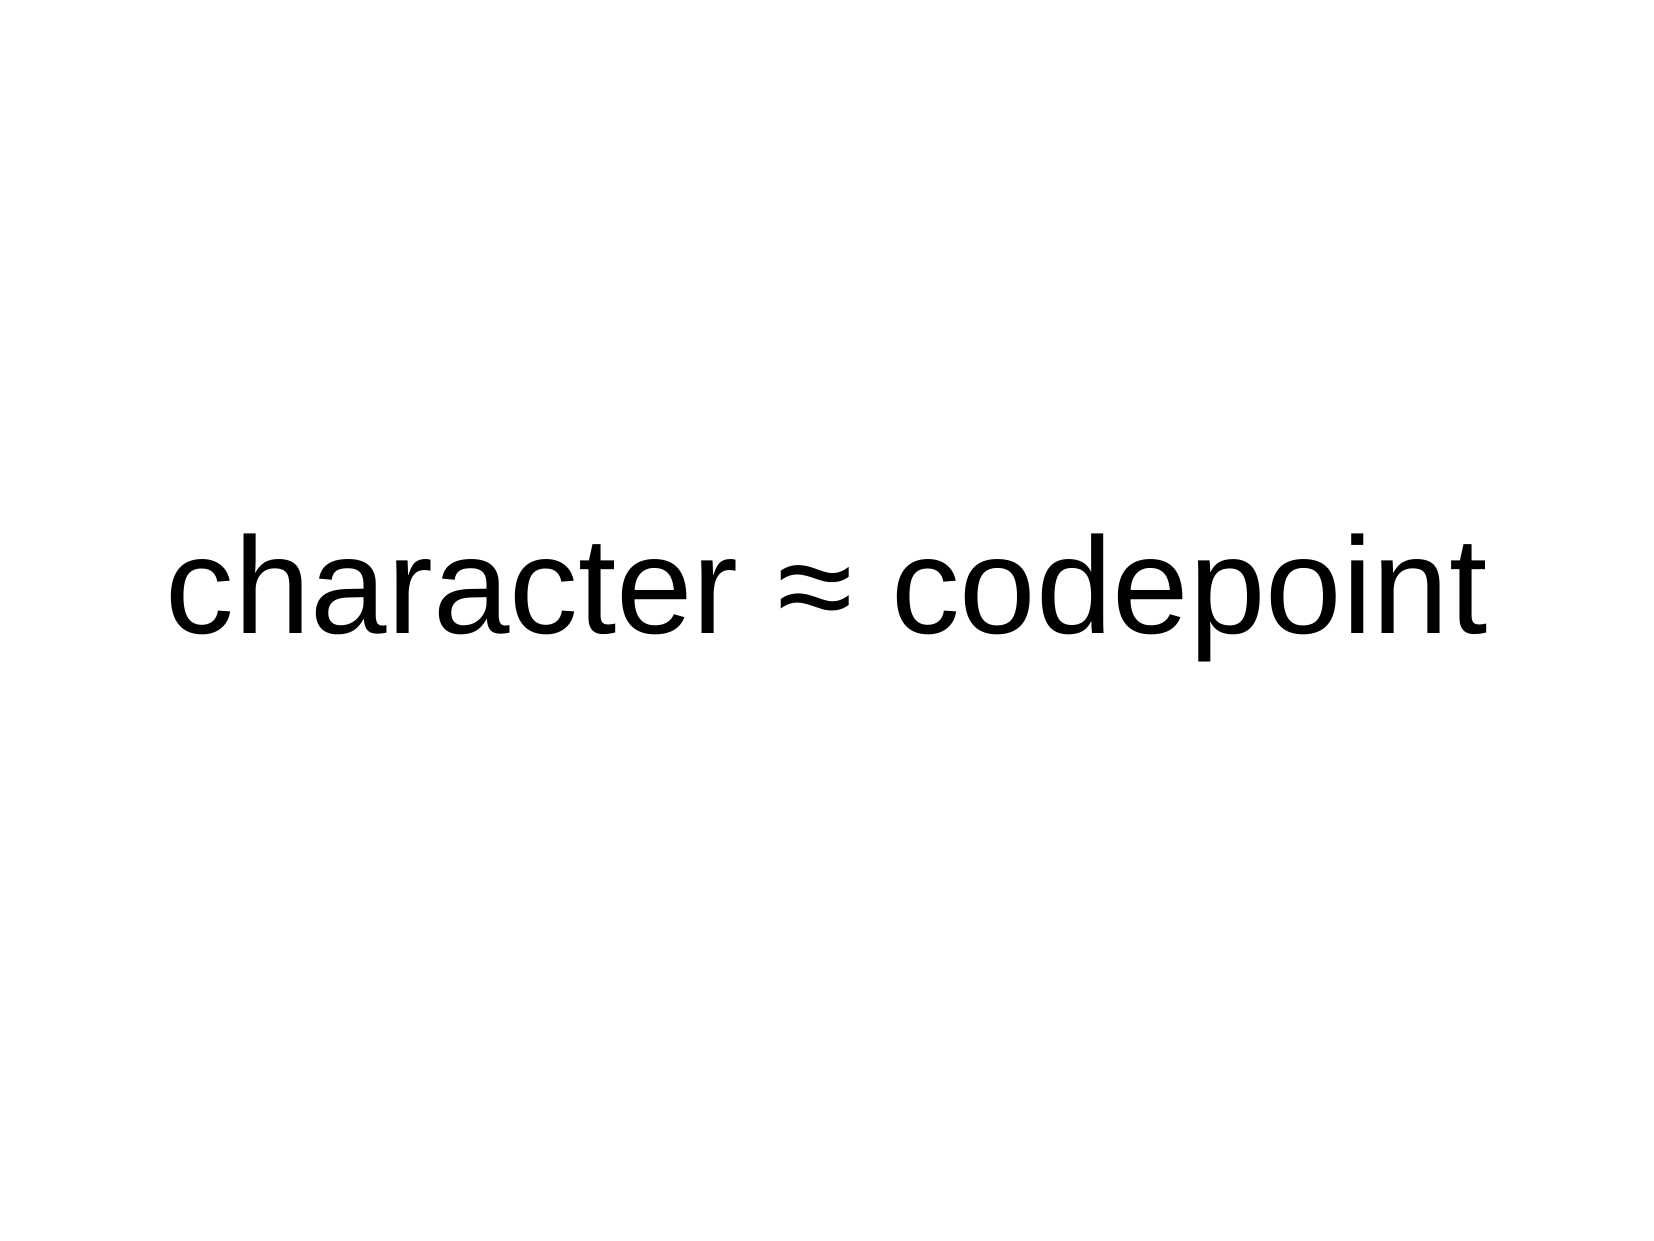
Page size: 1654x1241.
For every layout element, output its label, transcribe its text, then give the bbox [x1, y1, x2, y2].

title character ≈ codepoint [82, 56, 1571, 1115]
